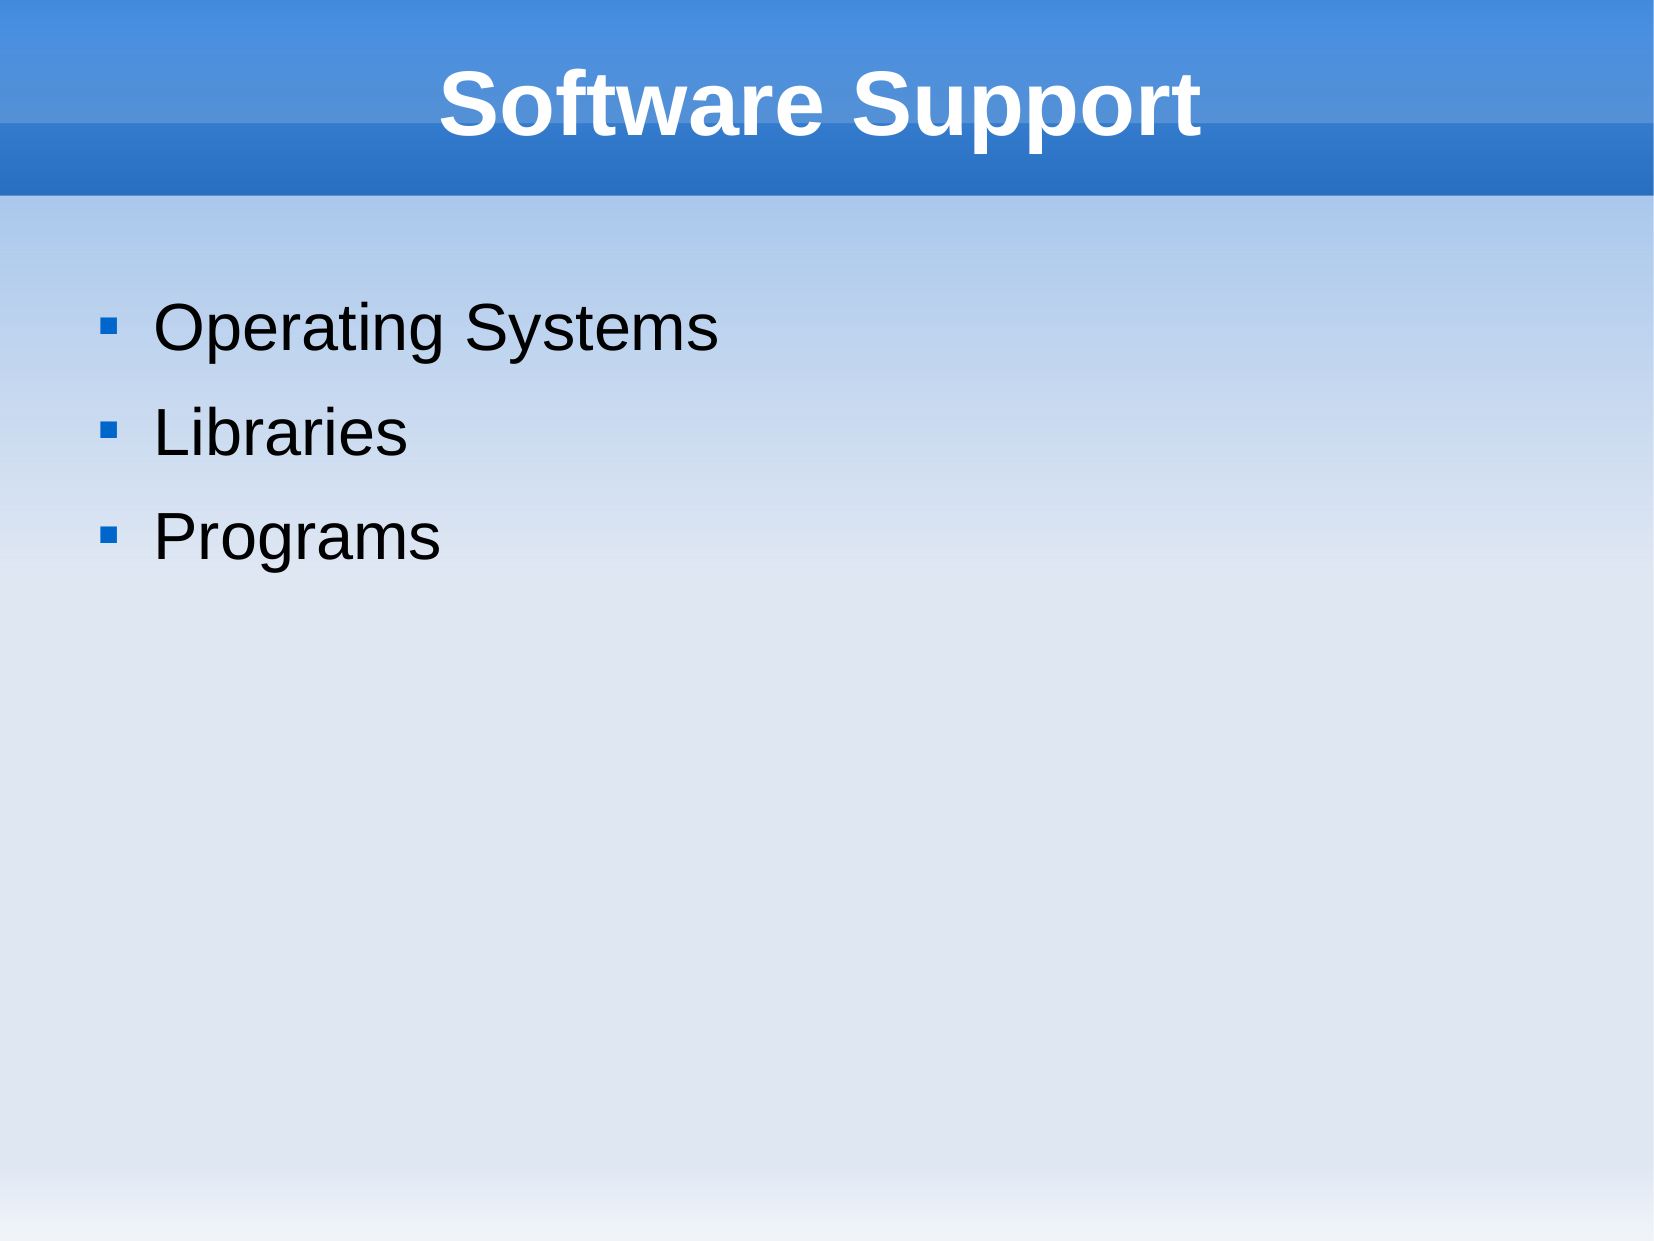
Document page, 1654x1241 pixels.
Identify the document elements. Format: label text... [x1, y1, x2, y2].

list Operating Systems Libraries Programs [82, 290, 1571, 1109]
picture [0, 0, 1654, 1241]
title Software Support [76, 0, 1565, 208]
